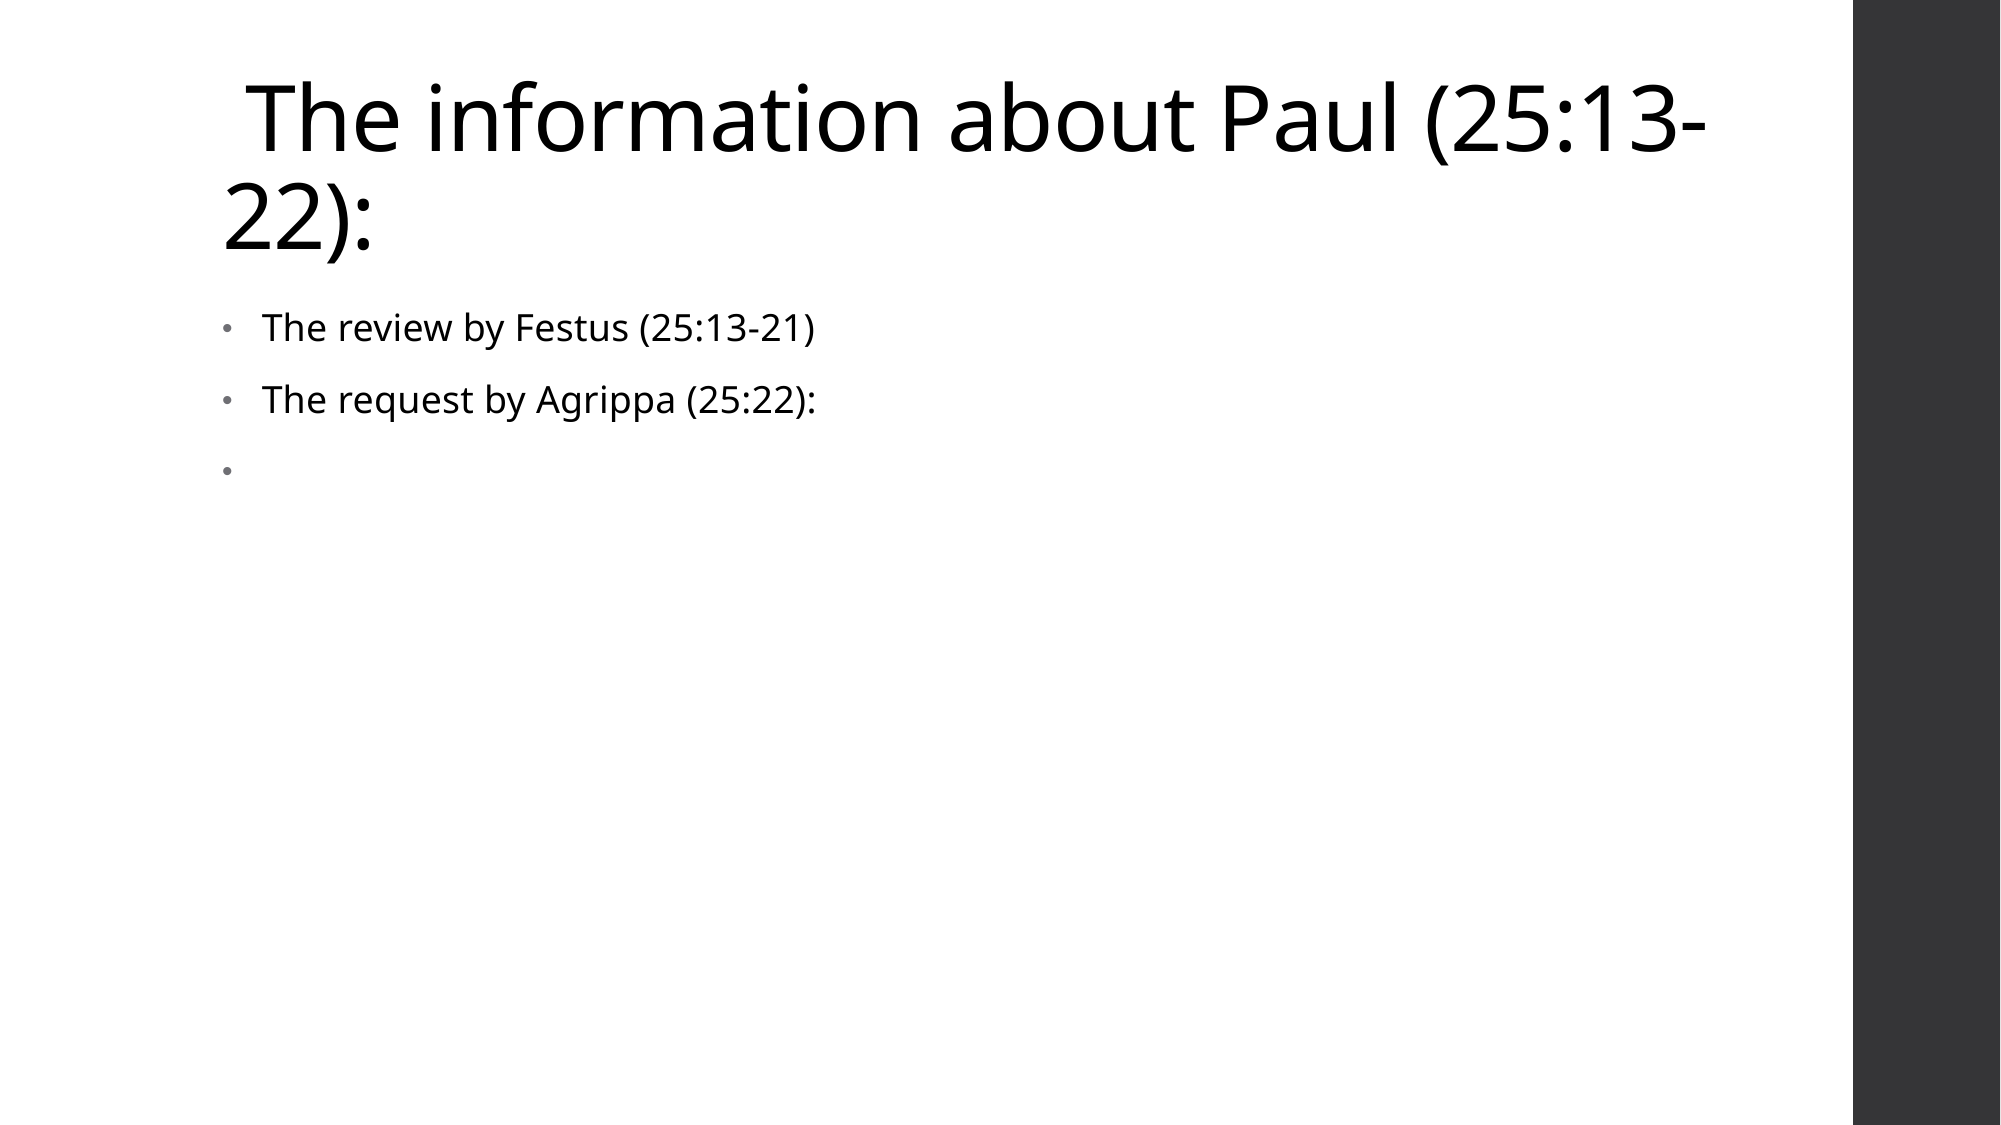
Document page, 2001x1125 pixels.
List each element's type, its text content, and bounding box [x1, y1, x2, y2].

title The information about Paul (25:13-22): [206, 60, 1797, 278]
list The review by Festus (25:13-21) The request by Agrippa (25:22): [206, 299, 1617, 1014]
